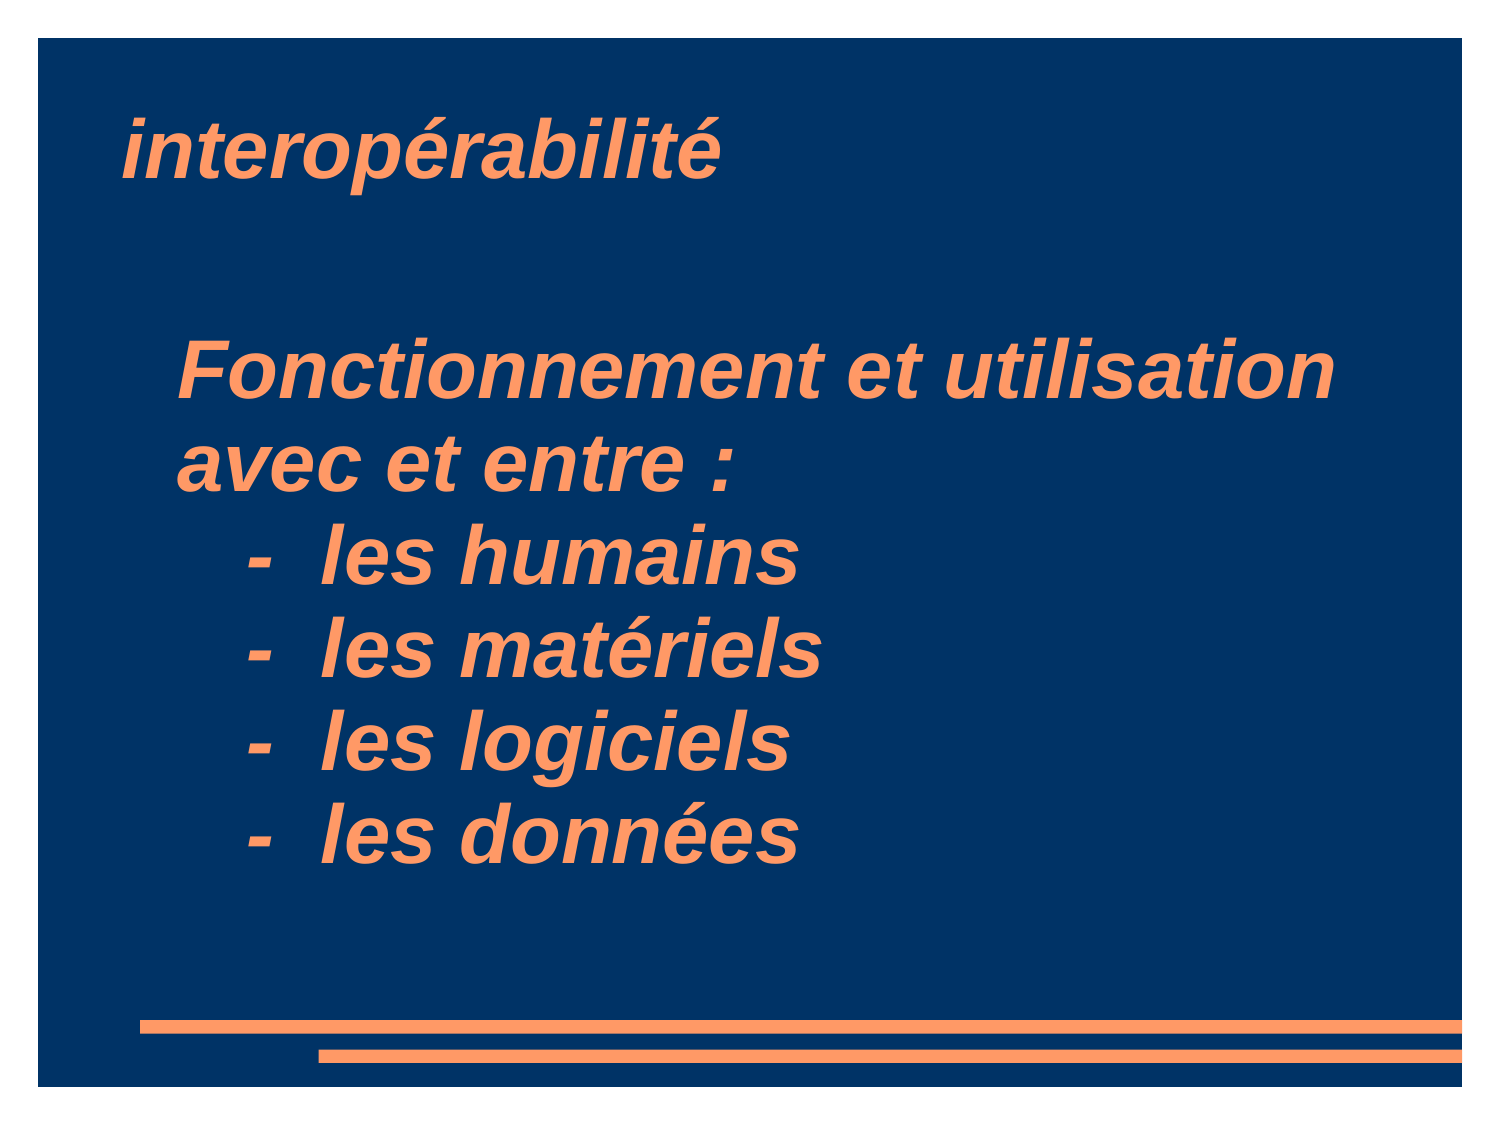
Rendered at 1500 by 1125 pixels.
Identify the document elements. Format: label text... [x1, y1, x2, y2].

text_box Fonctionnement et utilisation avec et entre : - les humains - les matériels - les logiciels - les données [177, 282, 1463, 923]
title interopérabilité [121, 46, 1500, 254]
